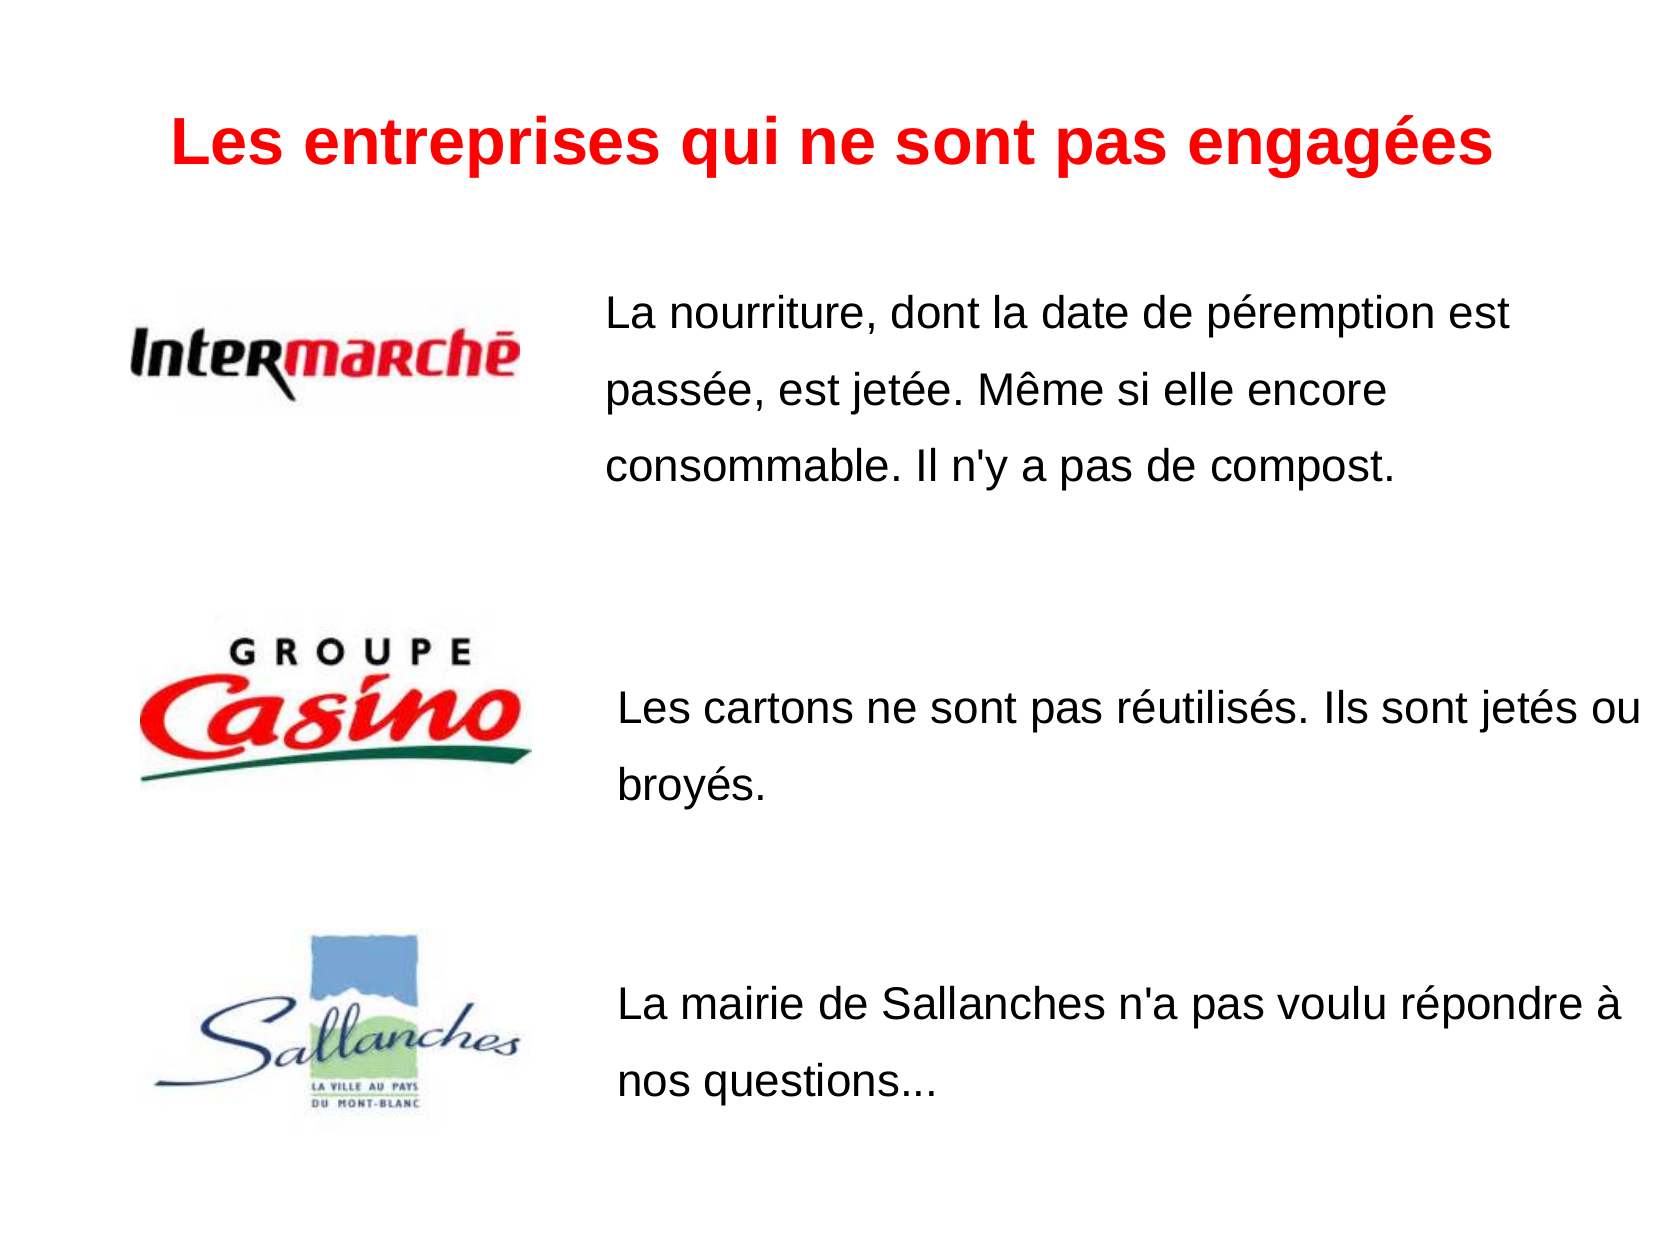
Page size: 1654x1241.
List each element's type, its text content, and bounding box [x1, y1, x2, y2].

picture [140, 602, 532, 804]
text_box La nourriture, dont la date de péremption est passée, est jetée. Même si elle encore consommable. Il n'y a pas de compost. [590, 253, 1654, 473]
picture [141, 915, 533, 1134]
text_box La mairie de Sallanches n'a pas voulu répondre à nos questions... [602, 944, 1654, 1088]
picture [130, 289, 520, 414]
text_box Les entreprises qui ne sont pas engagées [35, 59, 1630, 260]
text_box Les cartons ne sont pas réutilisés. Ils sont jetés ou broyés. [602, 648, 1654, 792]
